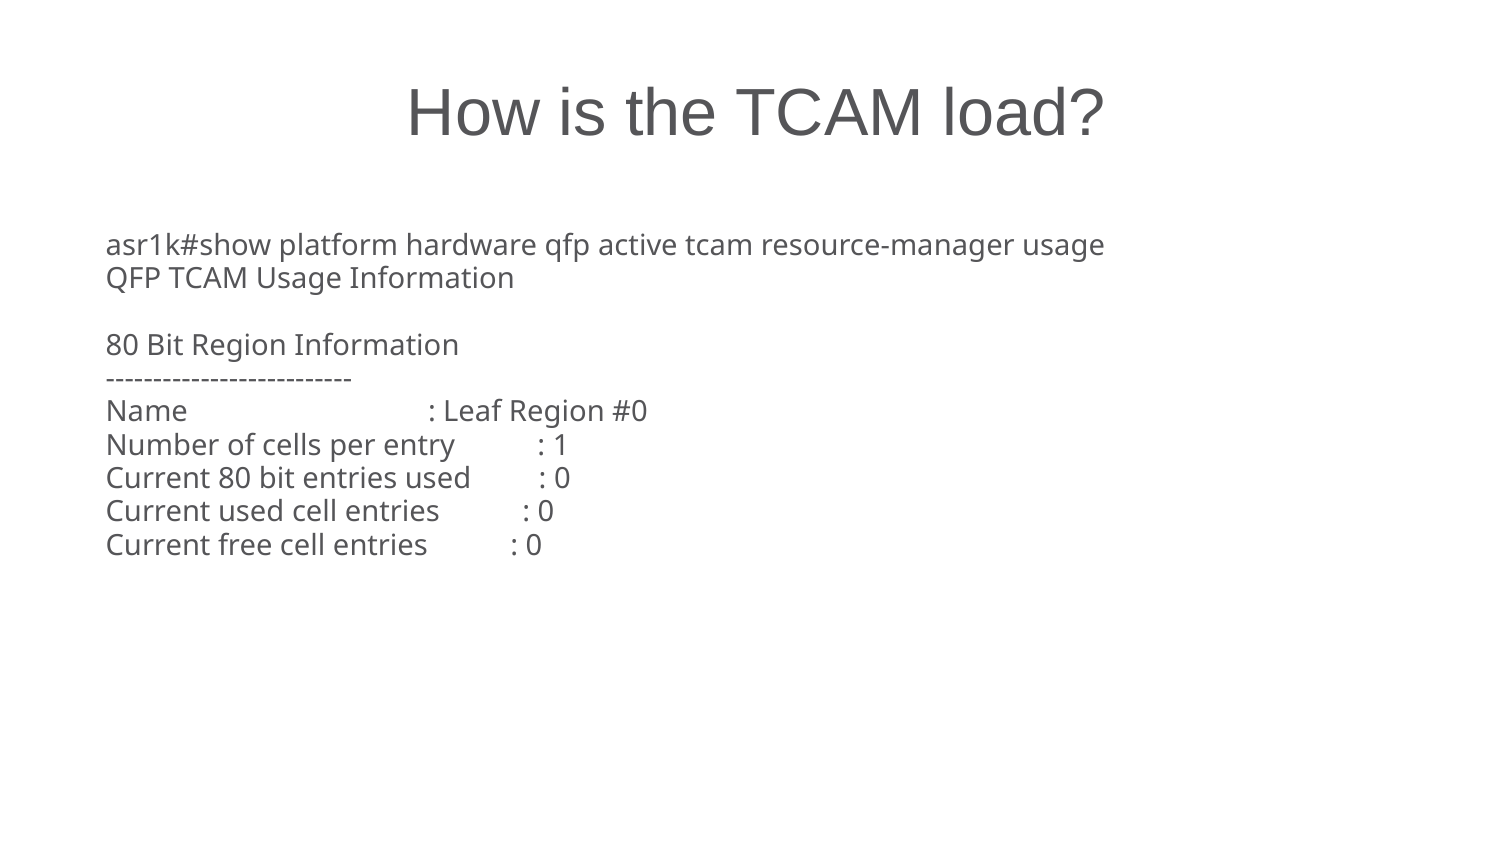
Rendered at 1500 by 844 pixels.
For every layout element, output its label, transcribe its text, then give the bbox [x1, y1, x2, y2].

list asr1k#show platform hardware qfp active tcam resource-manager usage QFP TCAM Usage Information 80 Bit Region Information -------------------------- Name : Leaf Region #0 Number of cells per entry : 1 Current 80 bit entries used : 0 Current used cell entries : 0 Current free cell entries : 0 [71, 221, 1441, 741]
title How is the TCAM load? [71, 55, 1441, 177]
